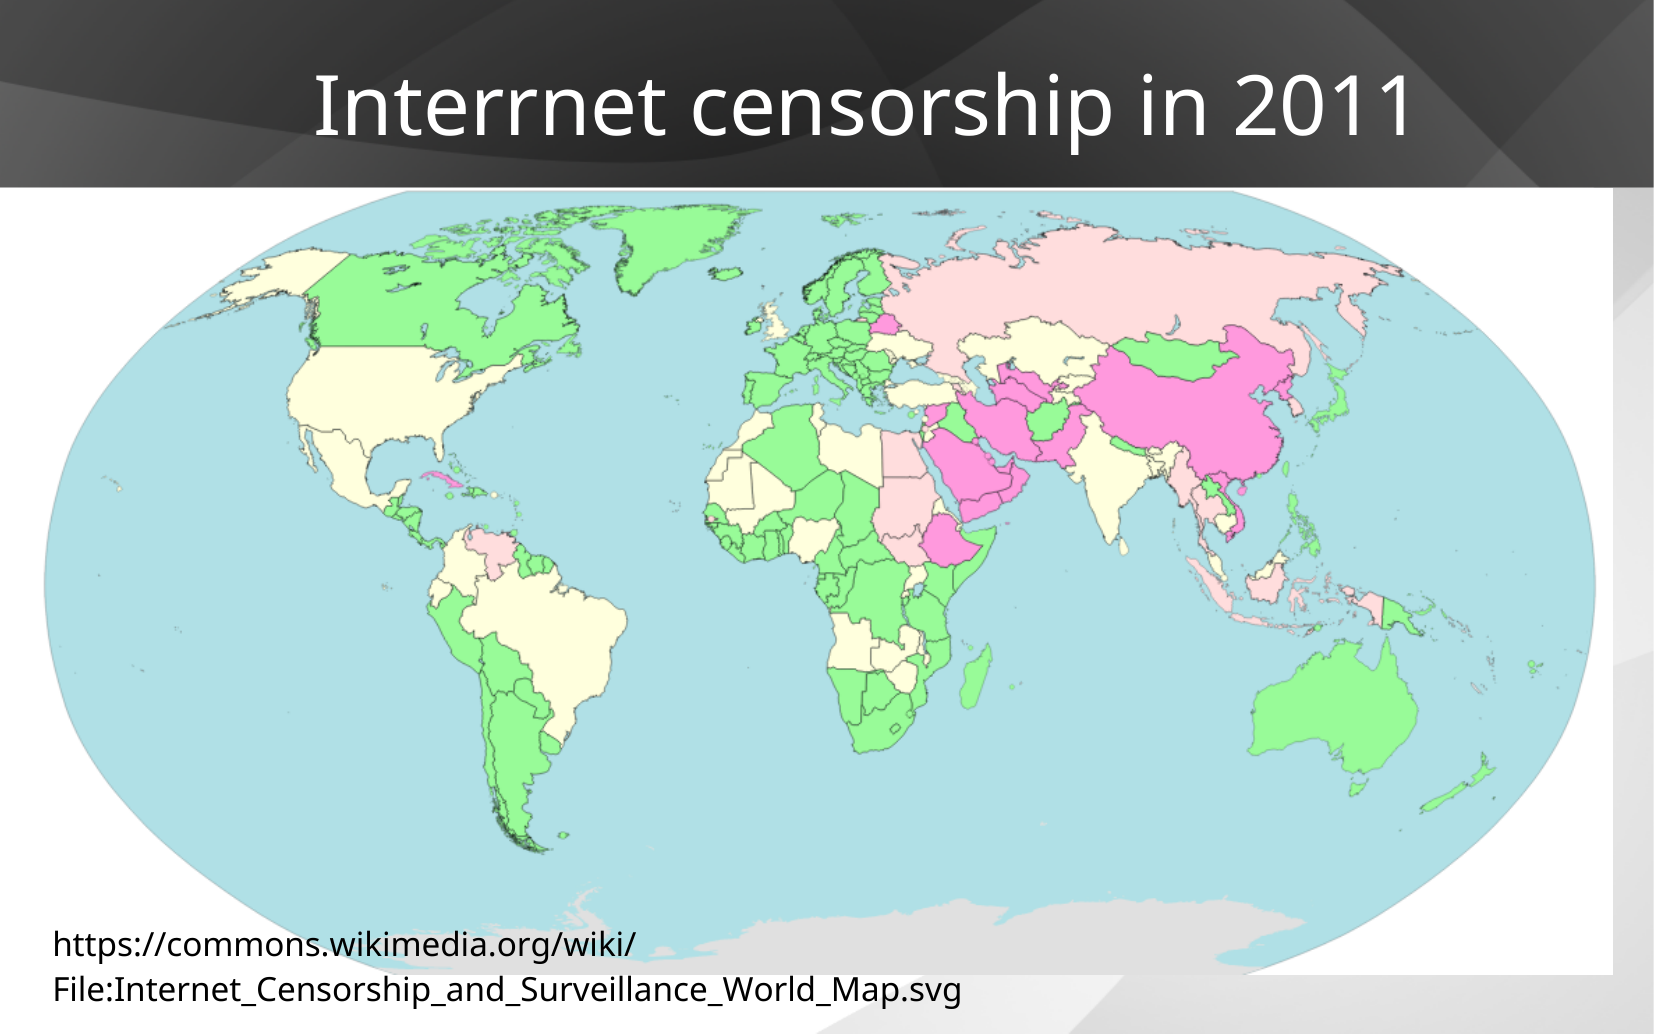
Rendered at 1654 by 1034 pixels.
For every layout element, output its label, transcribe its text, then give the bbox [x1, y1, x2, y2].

picture [0, 0, 1654, 1034]
title Interrnet censorship in 2011 [124, 0, 1613, 188]
text_box https://commons.wikimedia.org/wiki/File:Internet_Censorship_and_Surveillance_World_Map.svg [37, 913, 1538, 1013]
